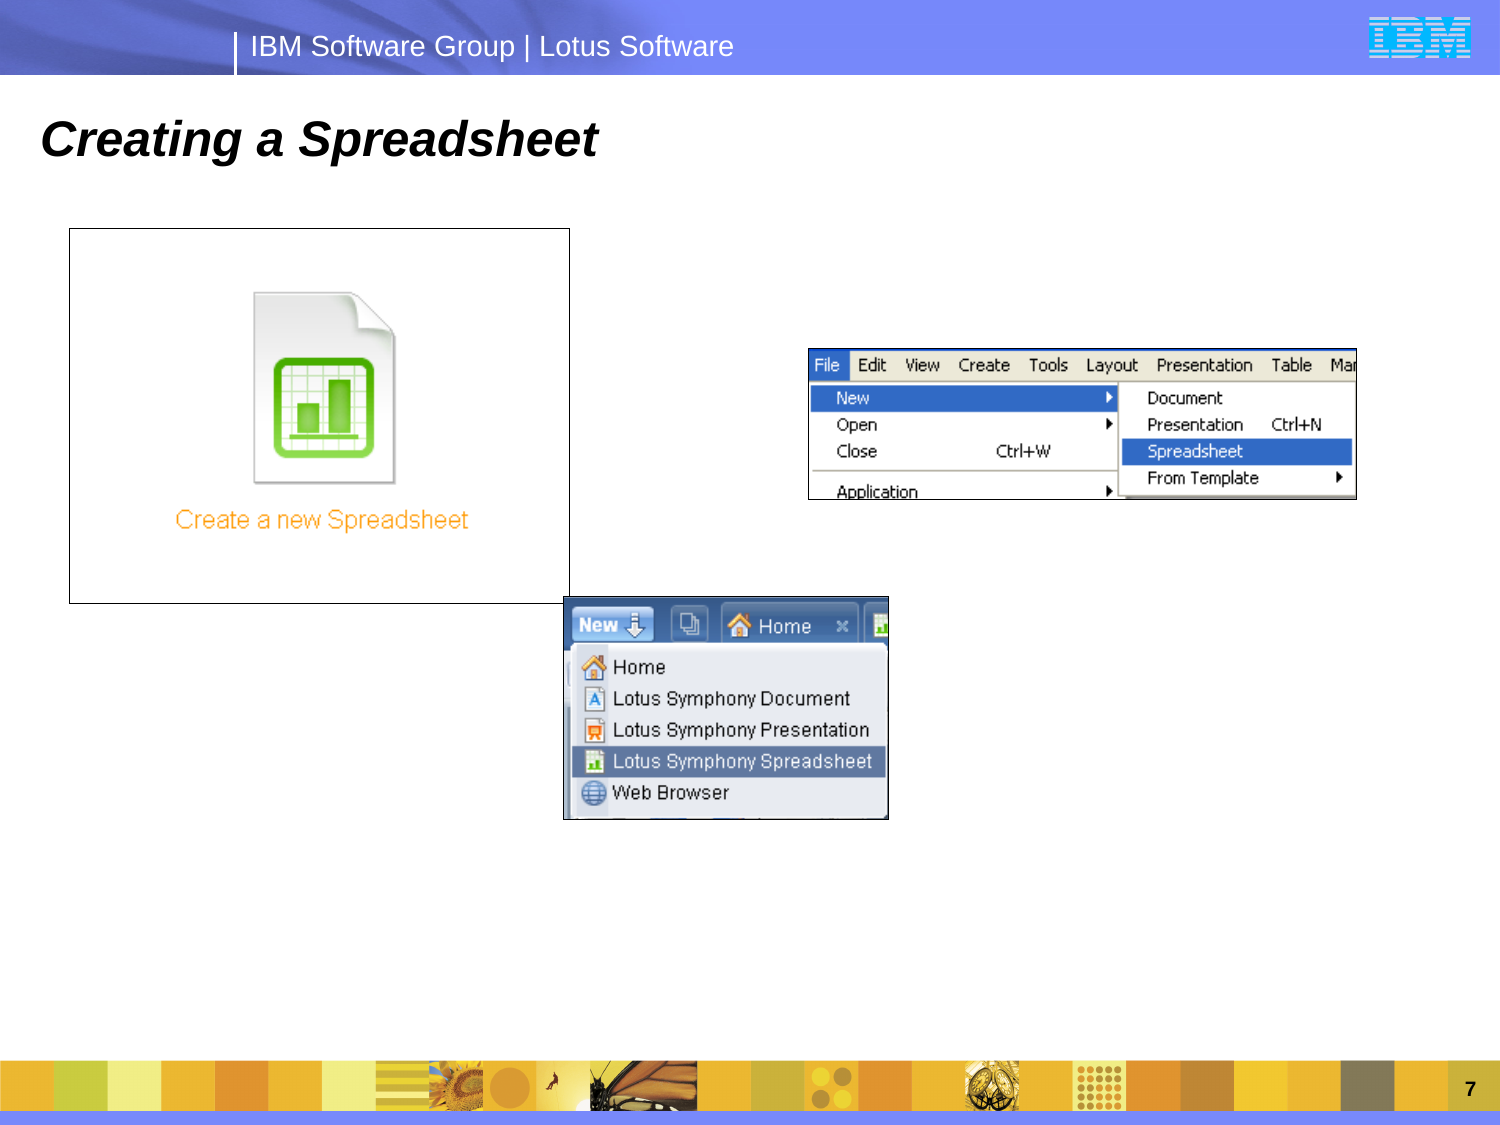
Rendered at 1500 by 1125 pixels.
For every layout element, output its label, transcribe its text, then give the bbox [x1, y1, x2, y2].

picture [0, 0, 1500, 75]
title Creating a Spreadsheet [25, 106, 1378, 189]
picture [808, 348, 1357, 500]
picture [0, 1060, 1500, 1111]
picture [69, 228, 889, 820]
